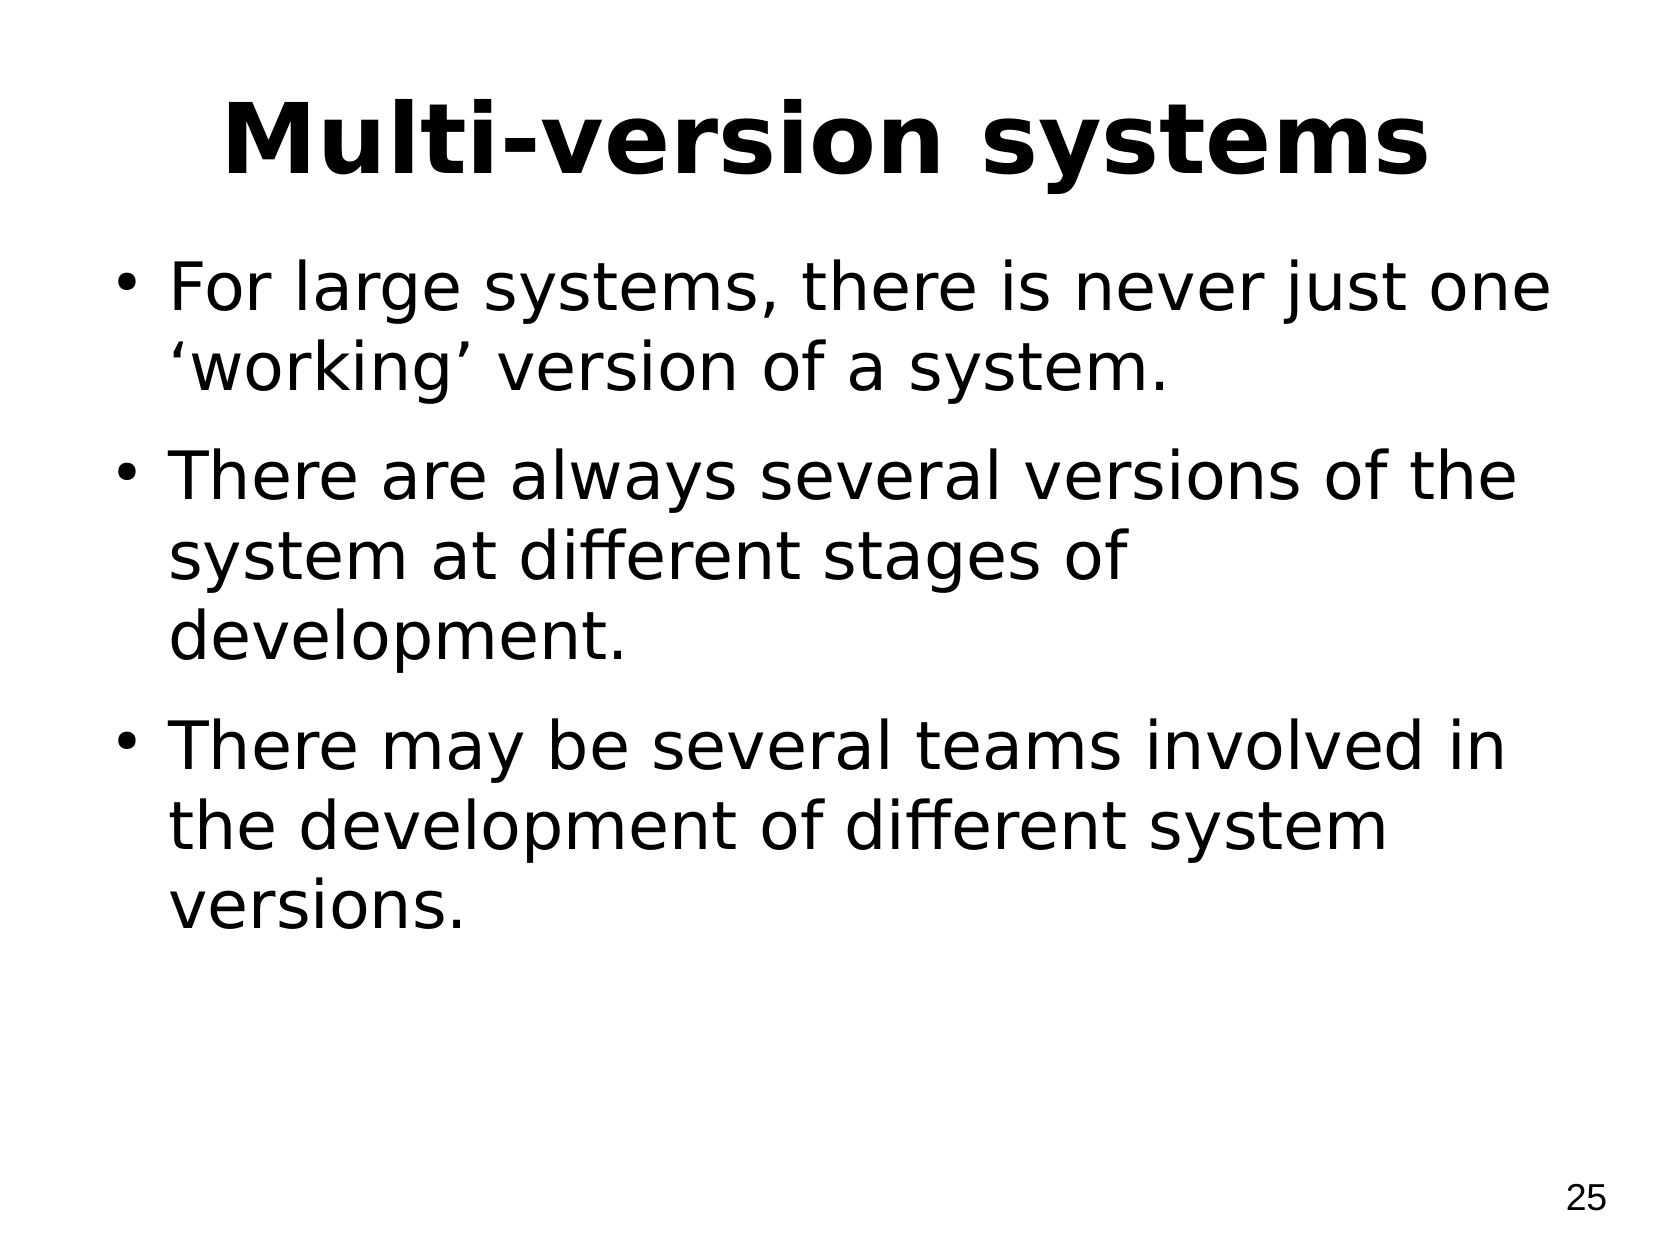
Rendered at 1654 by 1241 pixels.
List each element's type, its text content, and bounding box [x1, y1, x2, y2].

title Multi-version systems [82, 61, 1571, 207]
list For large systems, there is never just one ‘working’ version of a system. There are always several versions of the system at different stages of development. There may be several teams involved in the development of different system versions. [82, 236, 1571, 1205]
